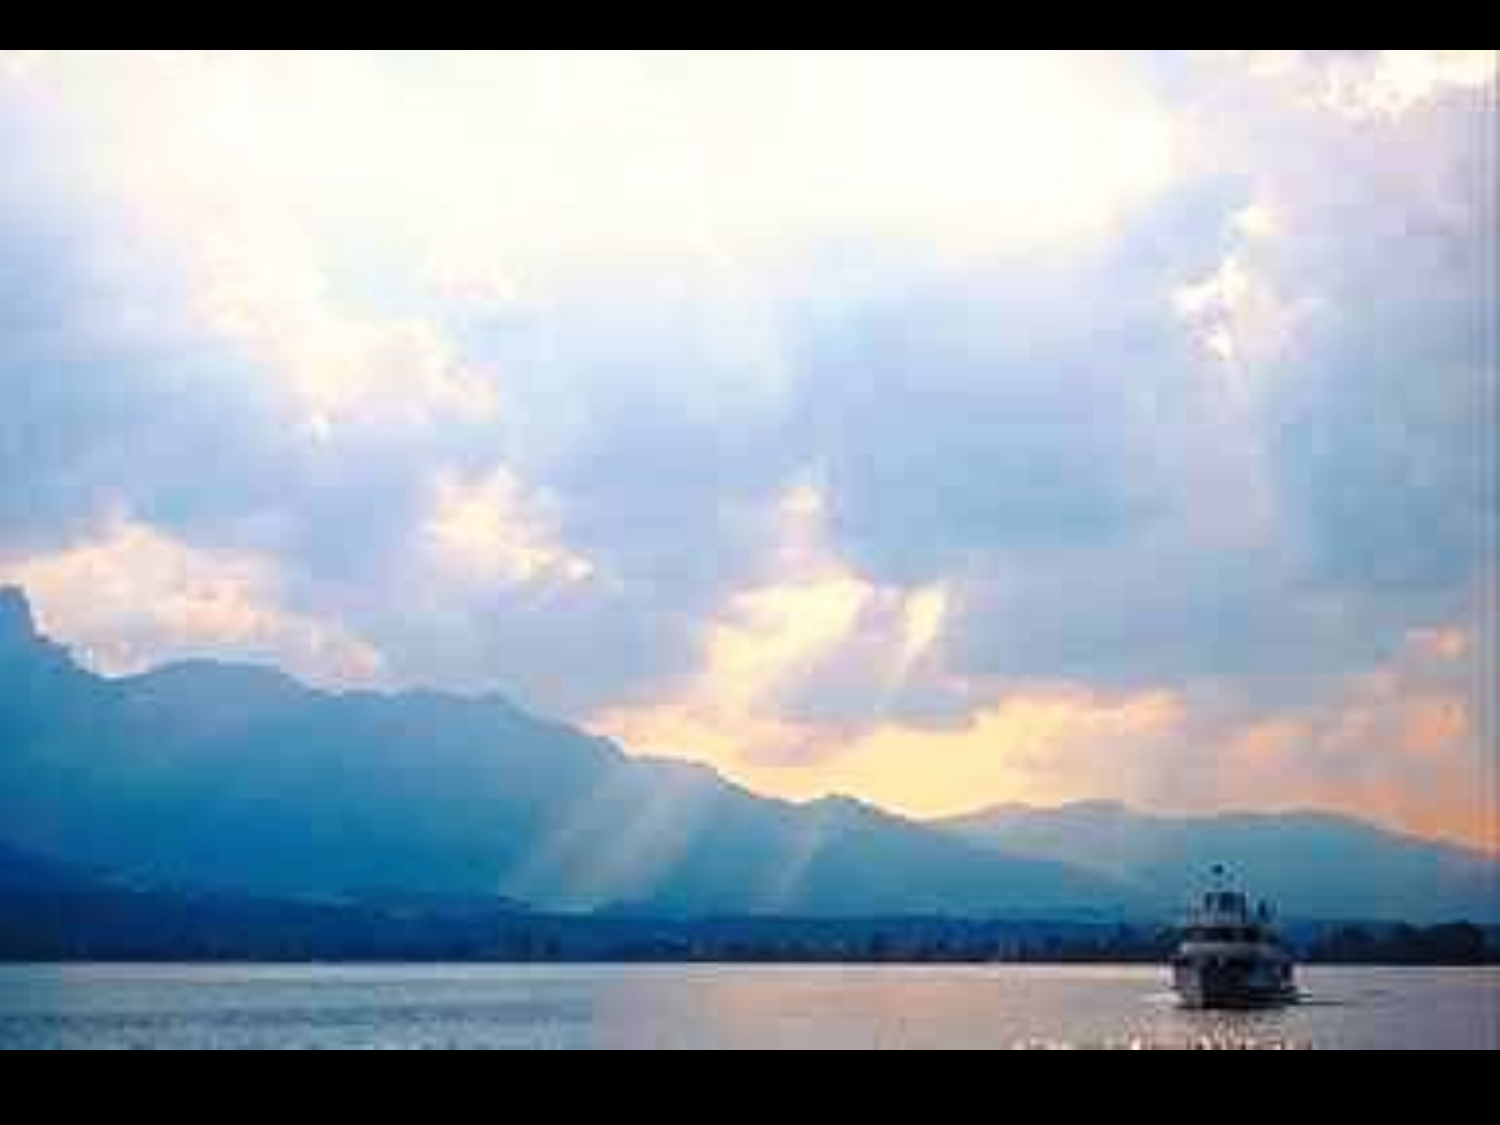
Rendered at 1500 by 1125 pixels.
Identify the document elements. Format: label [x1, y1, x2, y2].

picture [0, 50, 1500, 1051]
